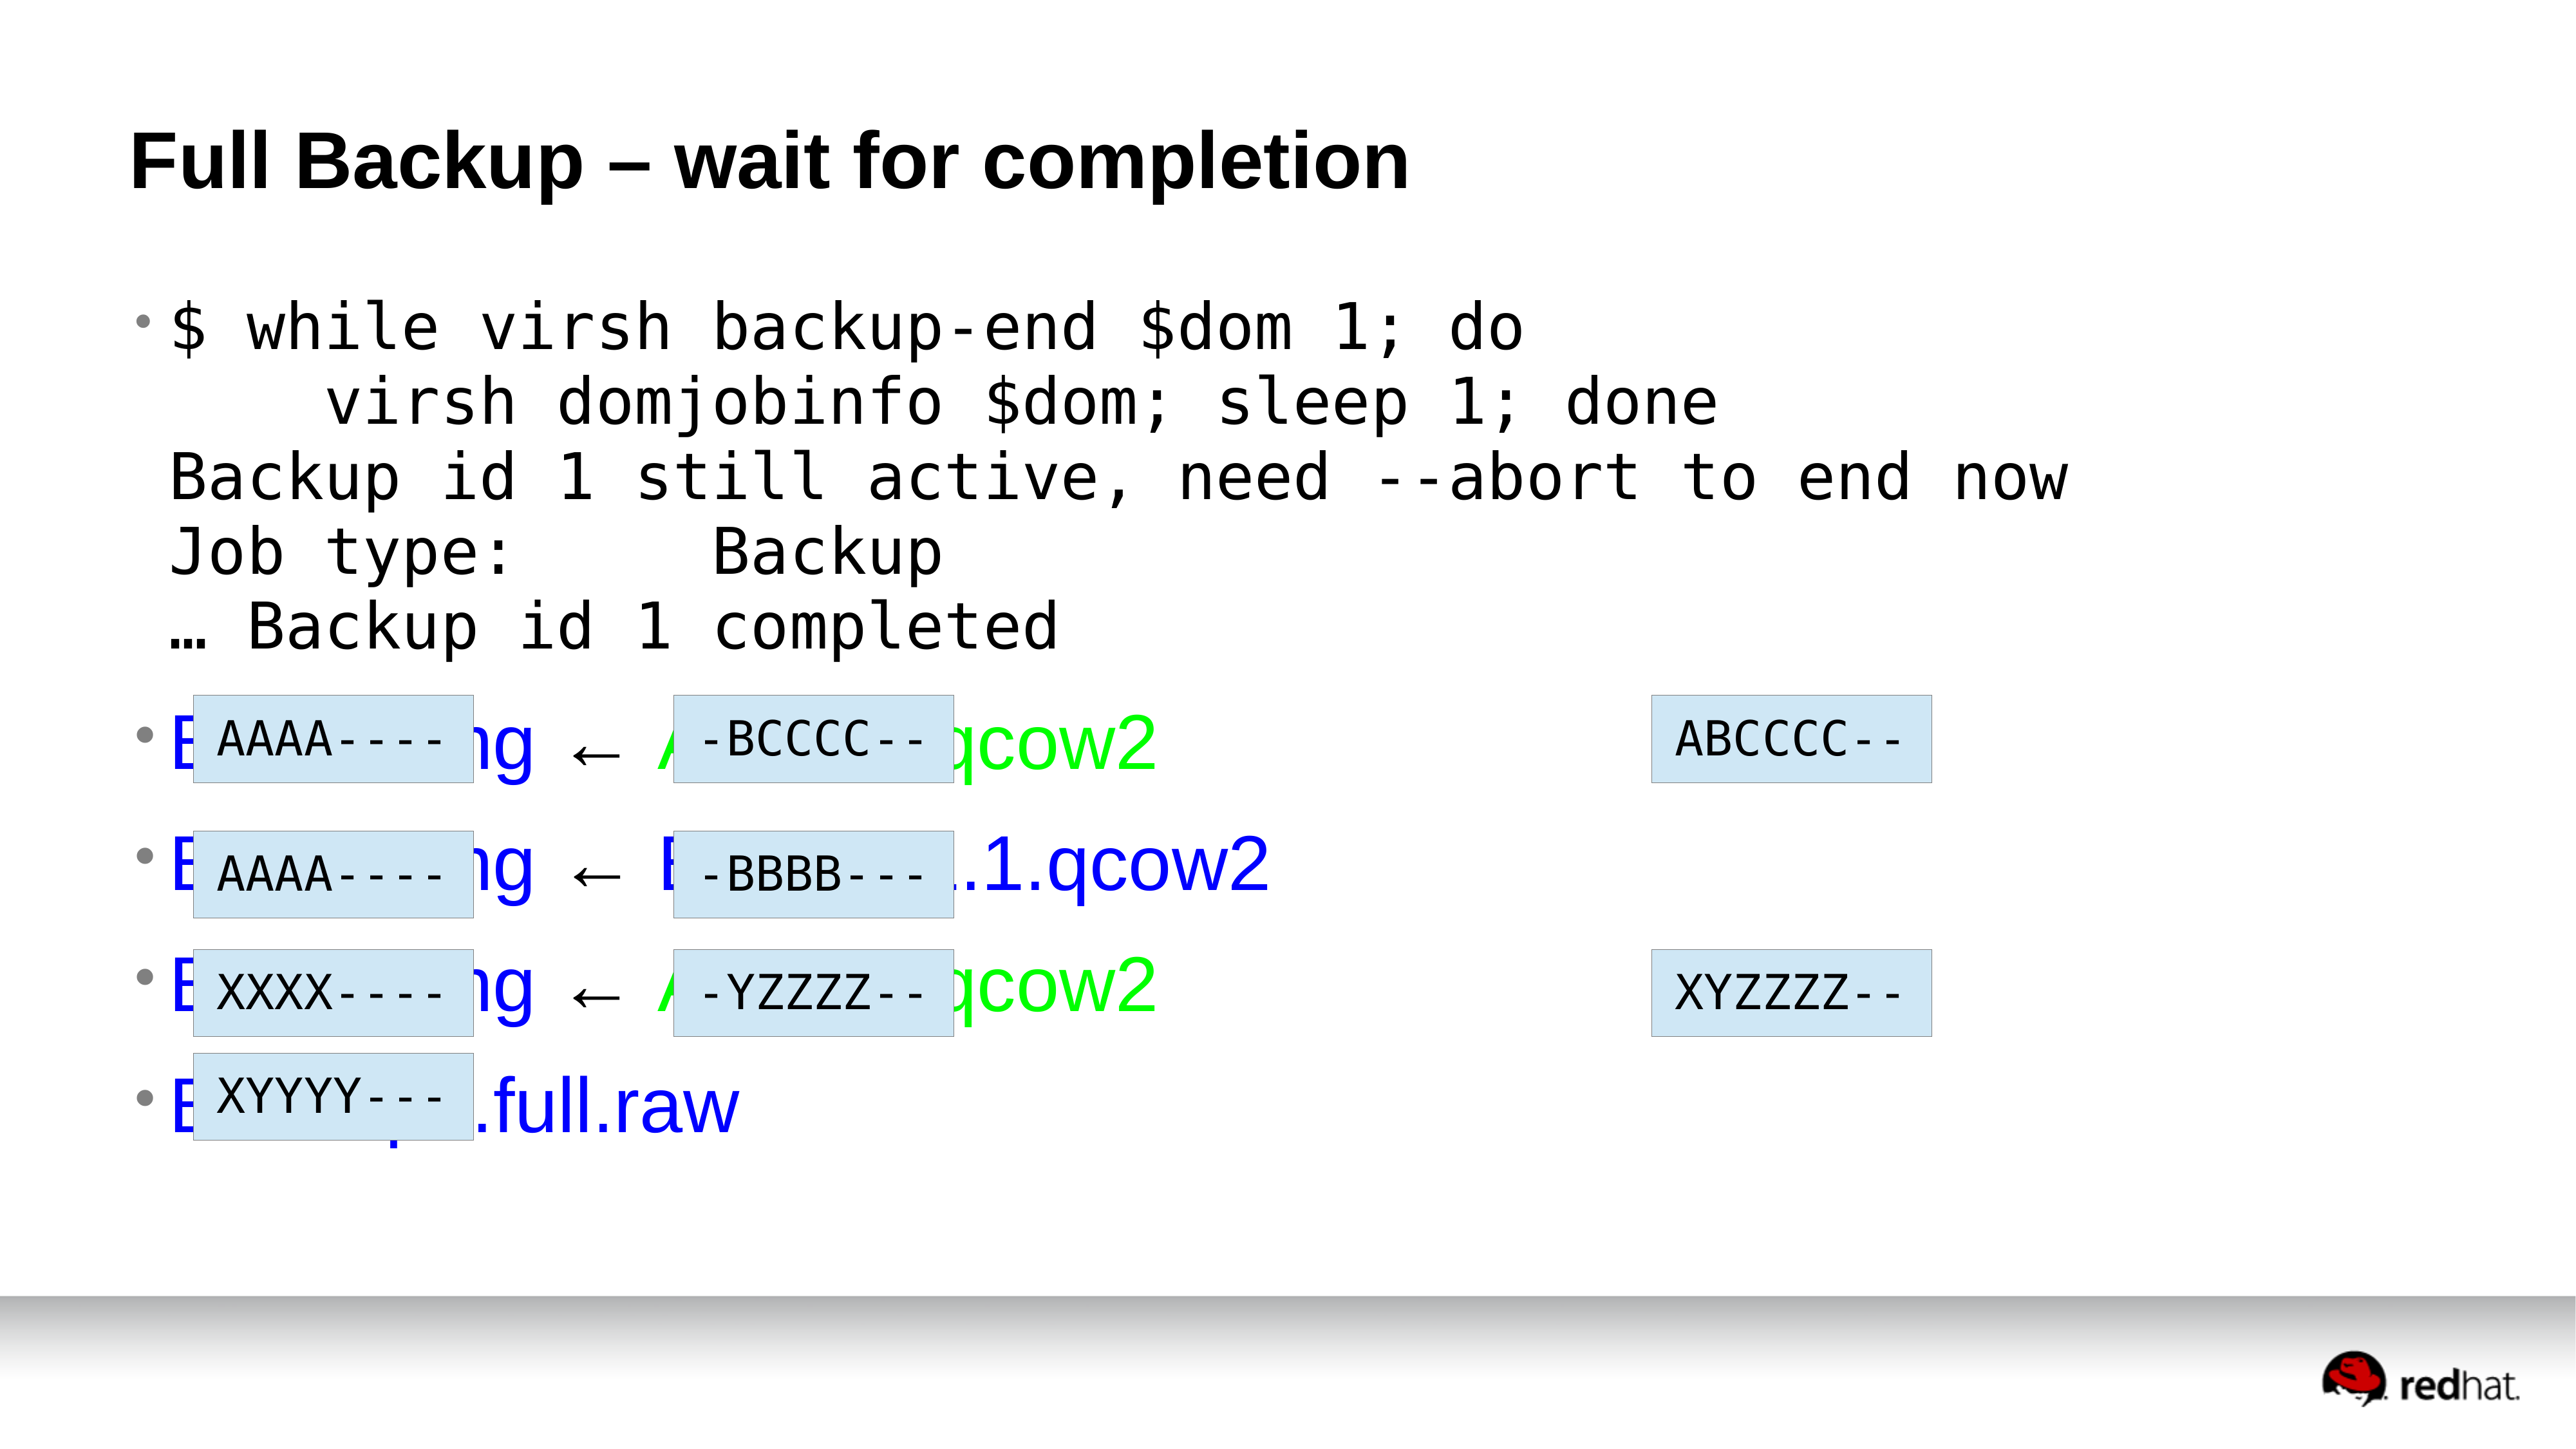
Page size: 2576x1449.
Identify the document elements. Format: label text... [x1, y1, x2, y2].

text_box XYYYY--- [193, 1053, 474, 1141]
text_box -YZZZZ-- [673, 949, 954, 1037]
list $ while virsh backup-end $dom 1; do virsh domjobinfo $dom; sleep 1; done Backup id 1 still active, need --abort to end now Job type: Backup … Backup id 1 completed Base1.img ← Active1.qcow2 Base1.img ← Backup1.1.qcow2 Base2.img ← Active2.qcow2 Backup2.full.raw [123, 289, 2425, 1208]
text_box XYZZZZ-- [1651, 949, 1932, 1037]
text_box AAAA---- [193, 831, 474, 918]
picture [0, 0, 2576, 1446]
text_box -BBBB--- [673, 831, 954, 918]
text_box -BCCCC-- [673, 695, 954, 783]
text_box AAAA---- [193, 695, 474, 783]
text_box ABCCCC-- [1651, 695, 1932, 783]
text_box XXXX---- [193, 949, 474, 1037]
title Full Backup – wait for completion [129, 100, 2261, 222]
